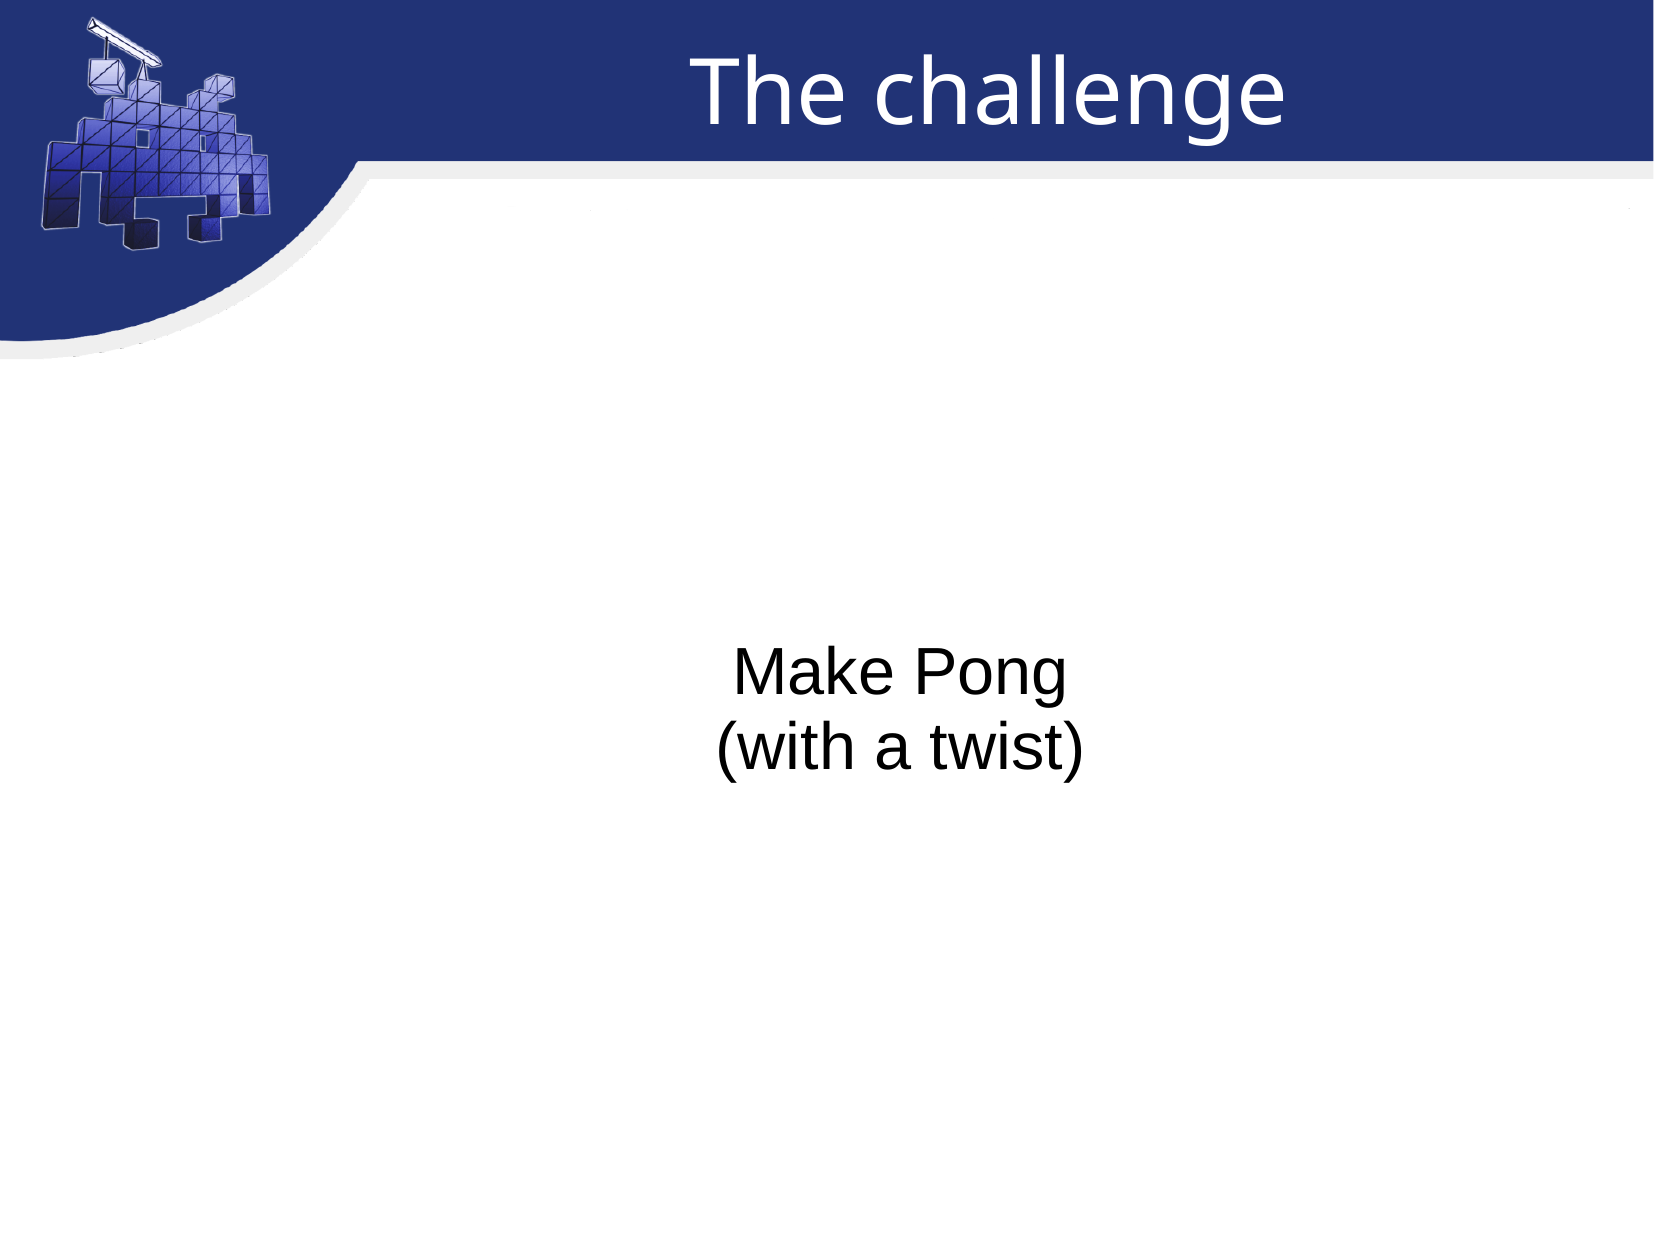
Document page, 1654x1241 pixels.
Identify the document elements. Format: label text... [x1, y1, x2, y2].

title The challenge [354, 35, 1625, 142]
subtitle Make Pong (with a twist) [206, 332, 1595, 1086]
picture [0, 0, 1654, 443]
